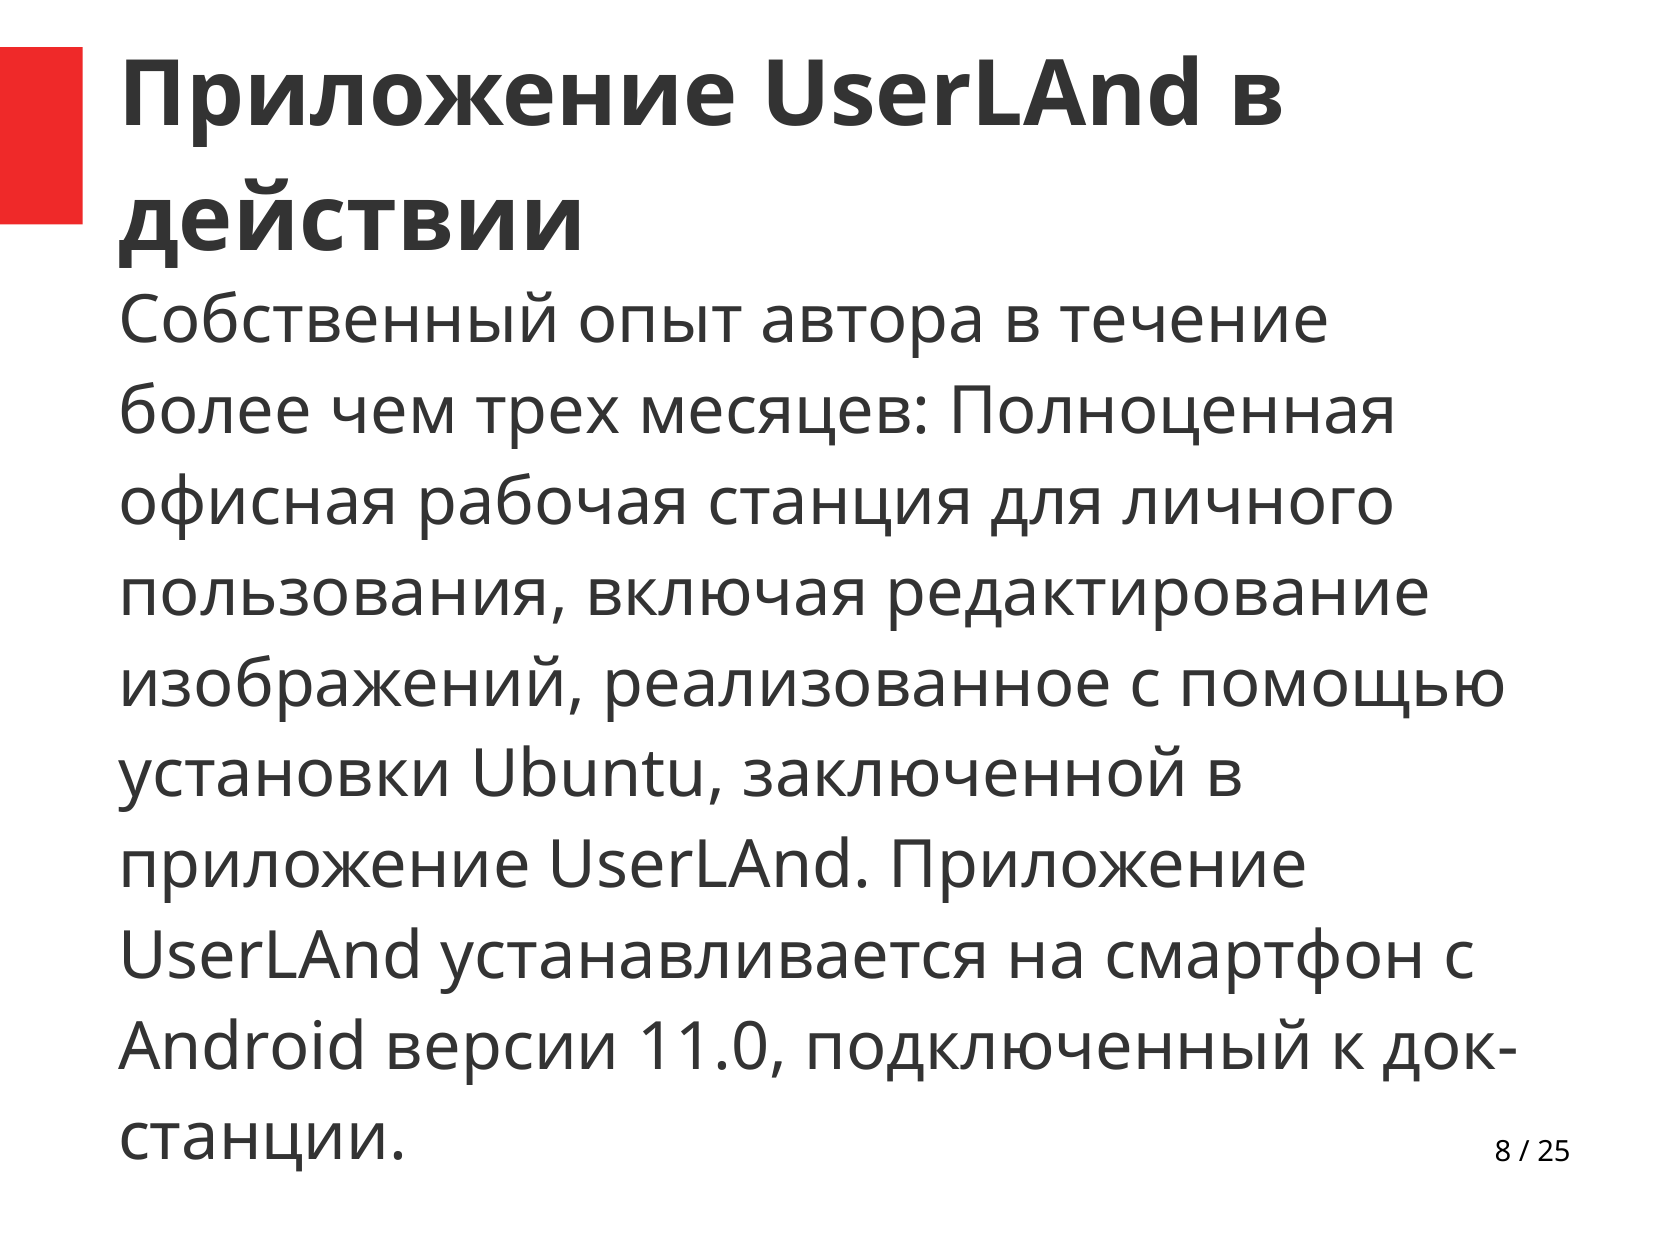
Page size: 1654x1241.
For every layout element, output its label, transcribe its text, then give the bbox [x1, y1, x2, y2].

list Собственный опыт автора в течение более чем трех месяцев: Полноценная офисная рабочая станция для личного пользования, включая редактирование изображений, реализованное с помощью установки Ubuntu, заключенной в приложение UserLAnd. Приложение UserLAnd устанавливается на смартфон с Android версии 11.0, подключенный к док-станции. [118, 271, 1536, 991]
title Приложение UserLAnd в действии [118, 27, 1571, 278]
